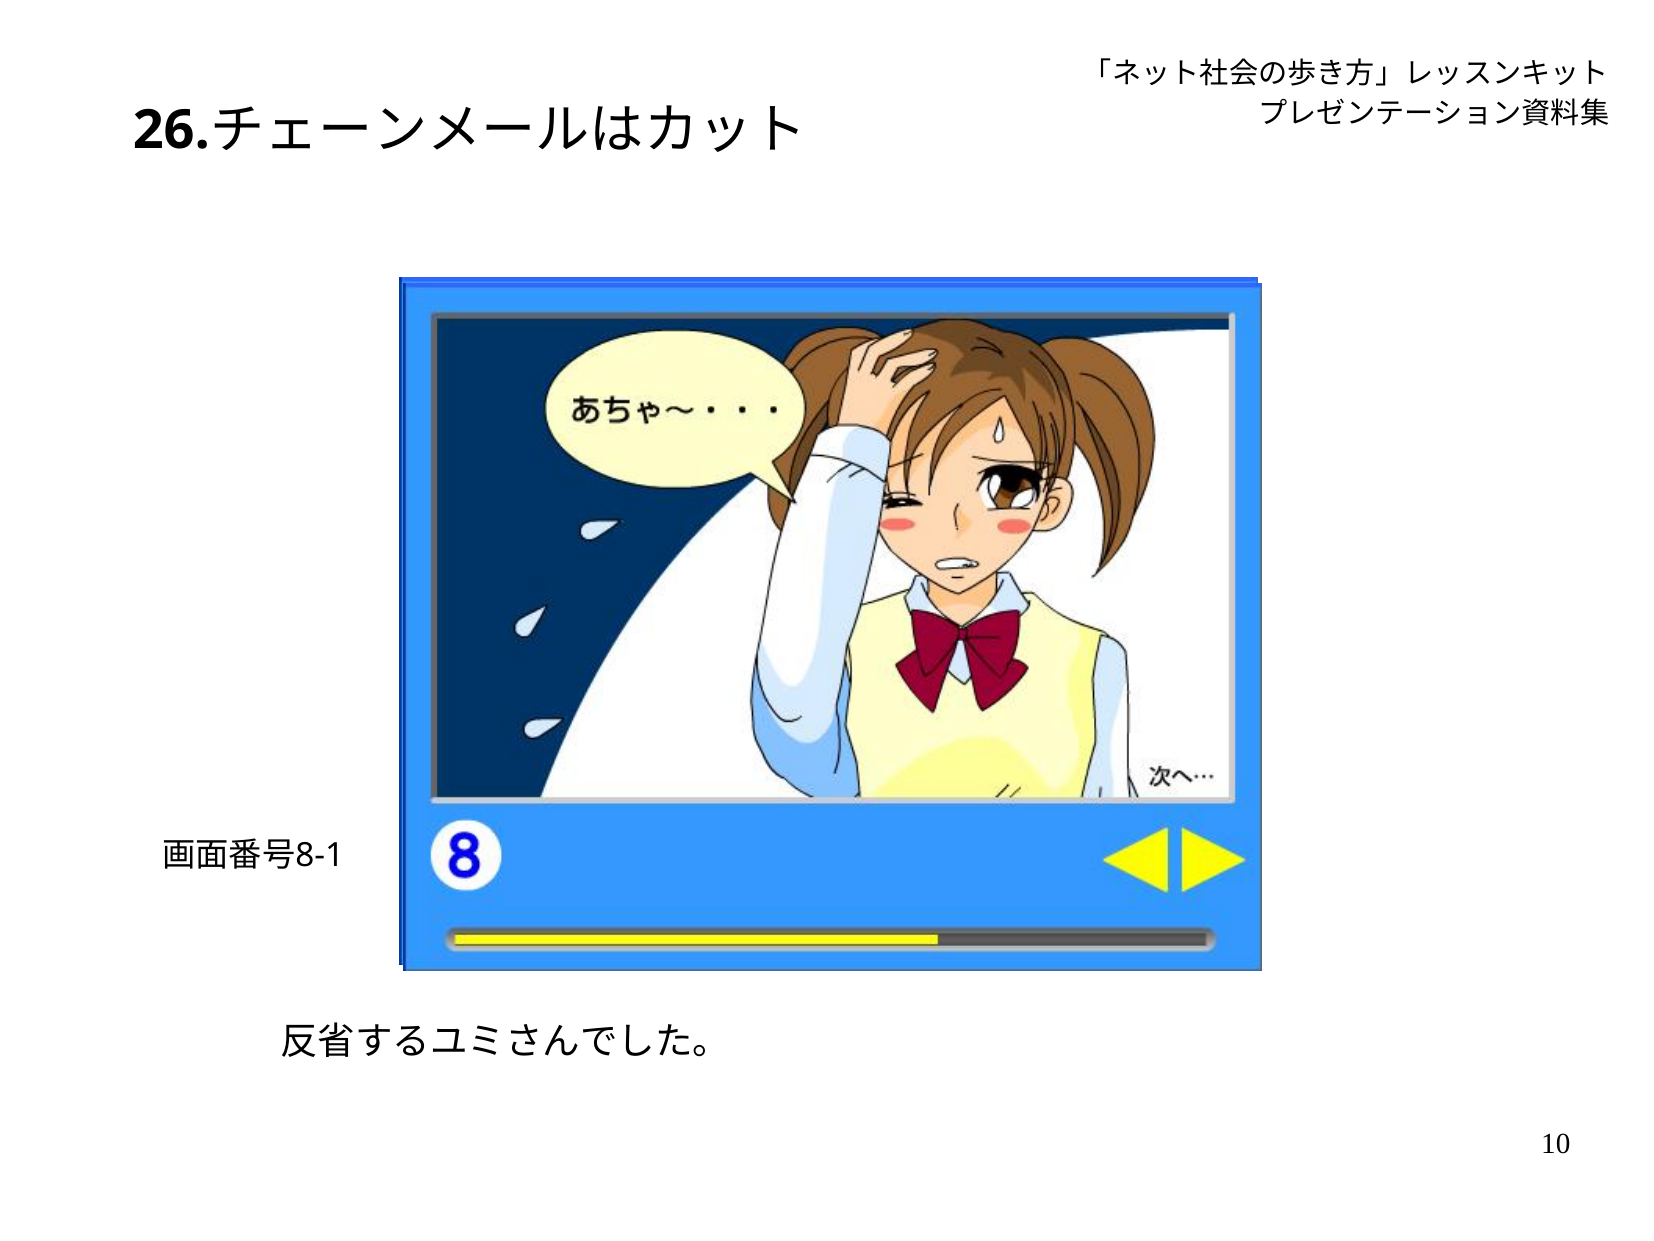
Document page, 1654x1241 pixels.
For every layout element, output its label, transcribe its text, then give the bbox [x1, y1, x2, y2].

text_box 「ネット社会の歩き方」レッスンキット プレゼンテーション資料集 [1062, 44, 1625, 139]
picture [399, 277, 1262, 971]
text_box 26.チェーンメールはカット [118, 88, 1241, 169]
text_box 画面番号8-1 [147, 826, 384, 882]
text_box 反省するユミさんでした。 [265, 1003, 1447, 1074]
